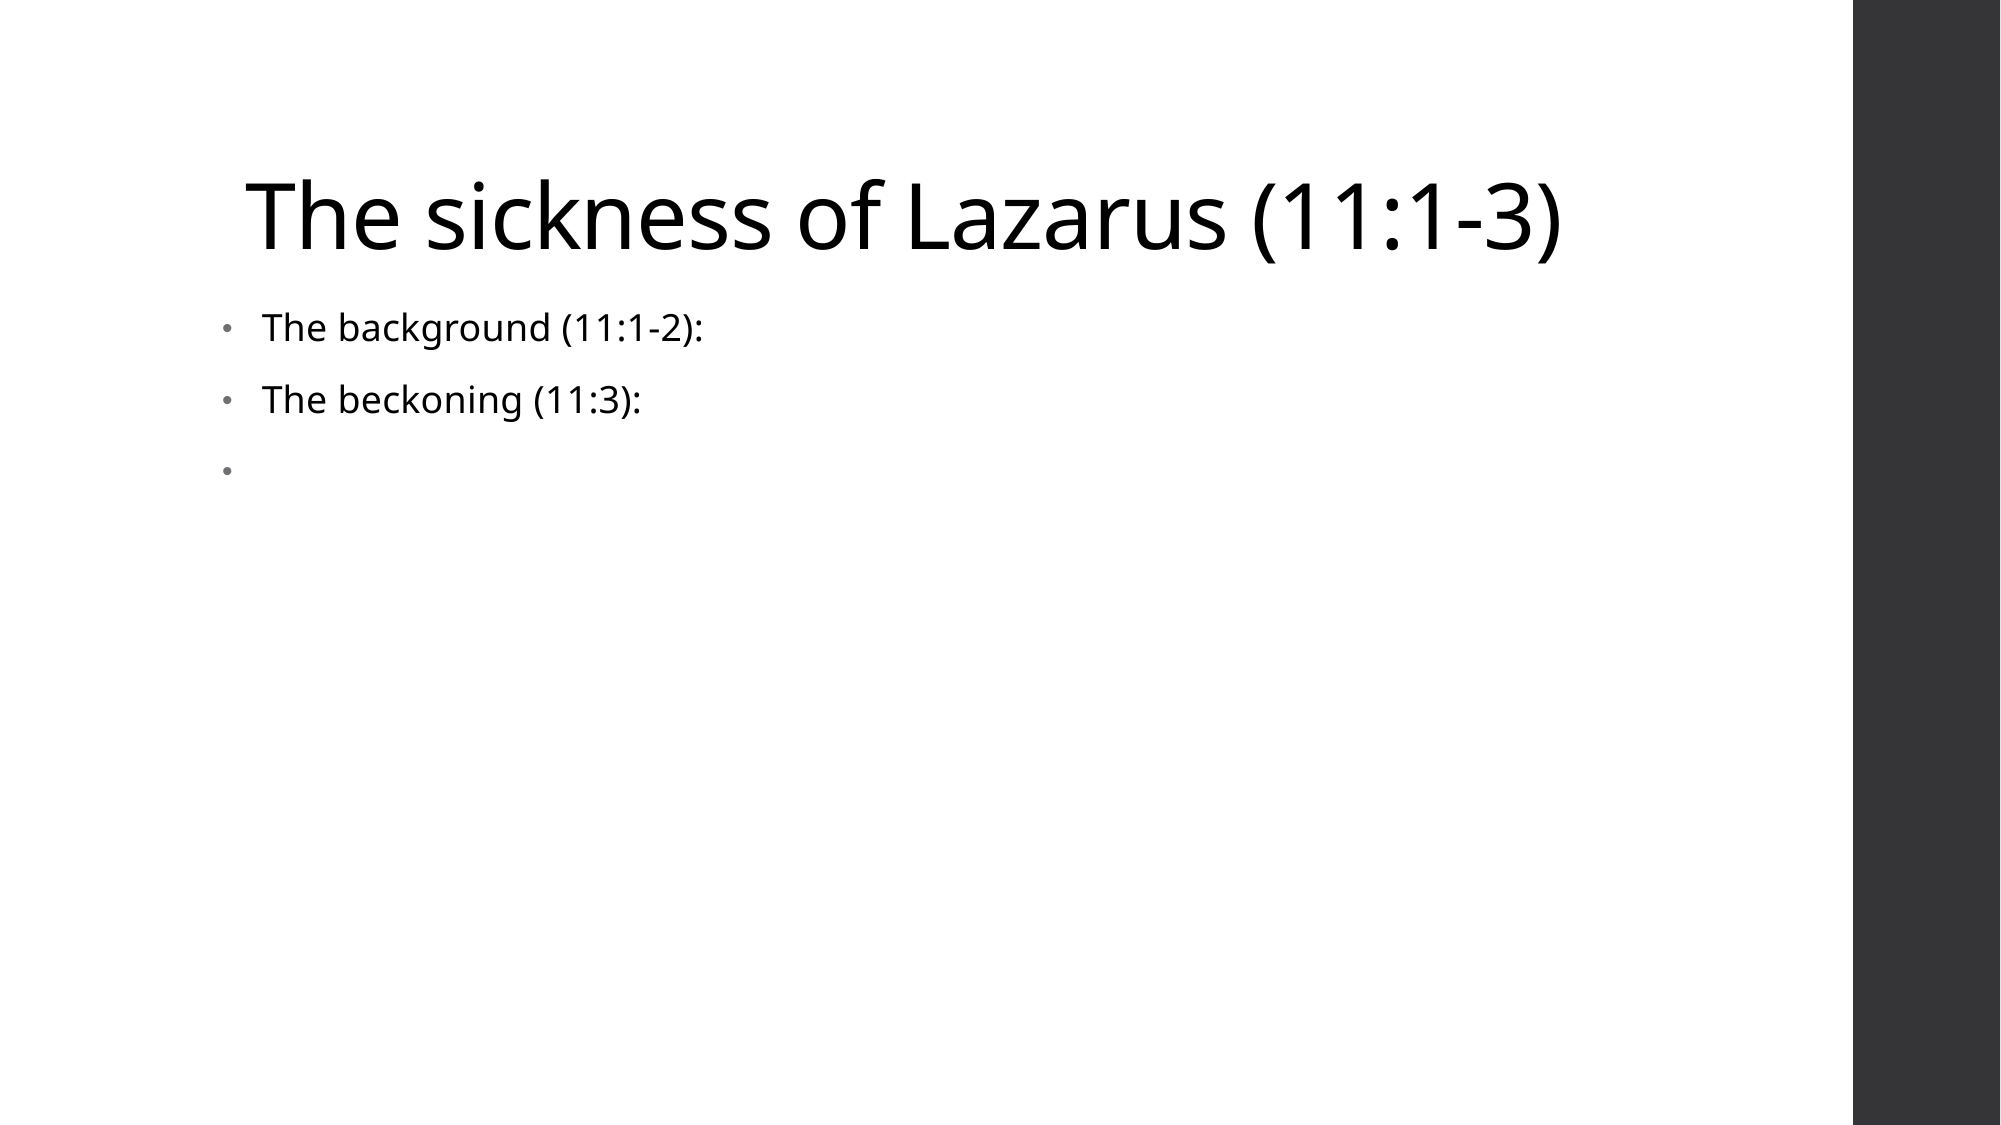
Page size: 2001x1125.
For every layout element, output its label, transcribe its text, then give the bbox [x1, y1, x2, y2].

list The background (11:1-2): The beckoning (11:3): [206, 299, 1617, 1014]
title The sickness of Lazarus (11:1-3) [206, 60, 1797, 278]
